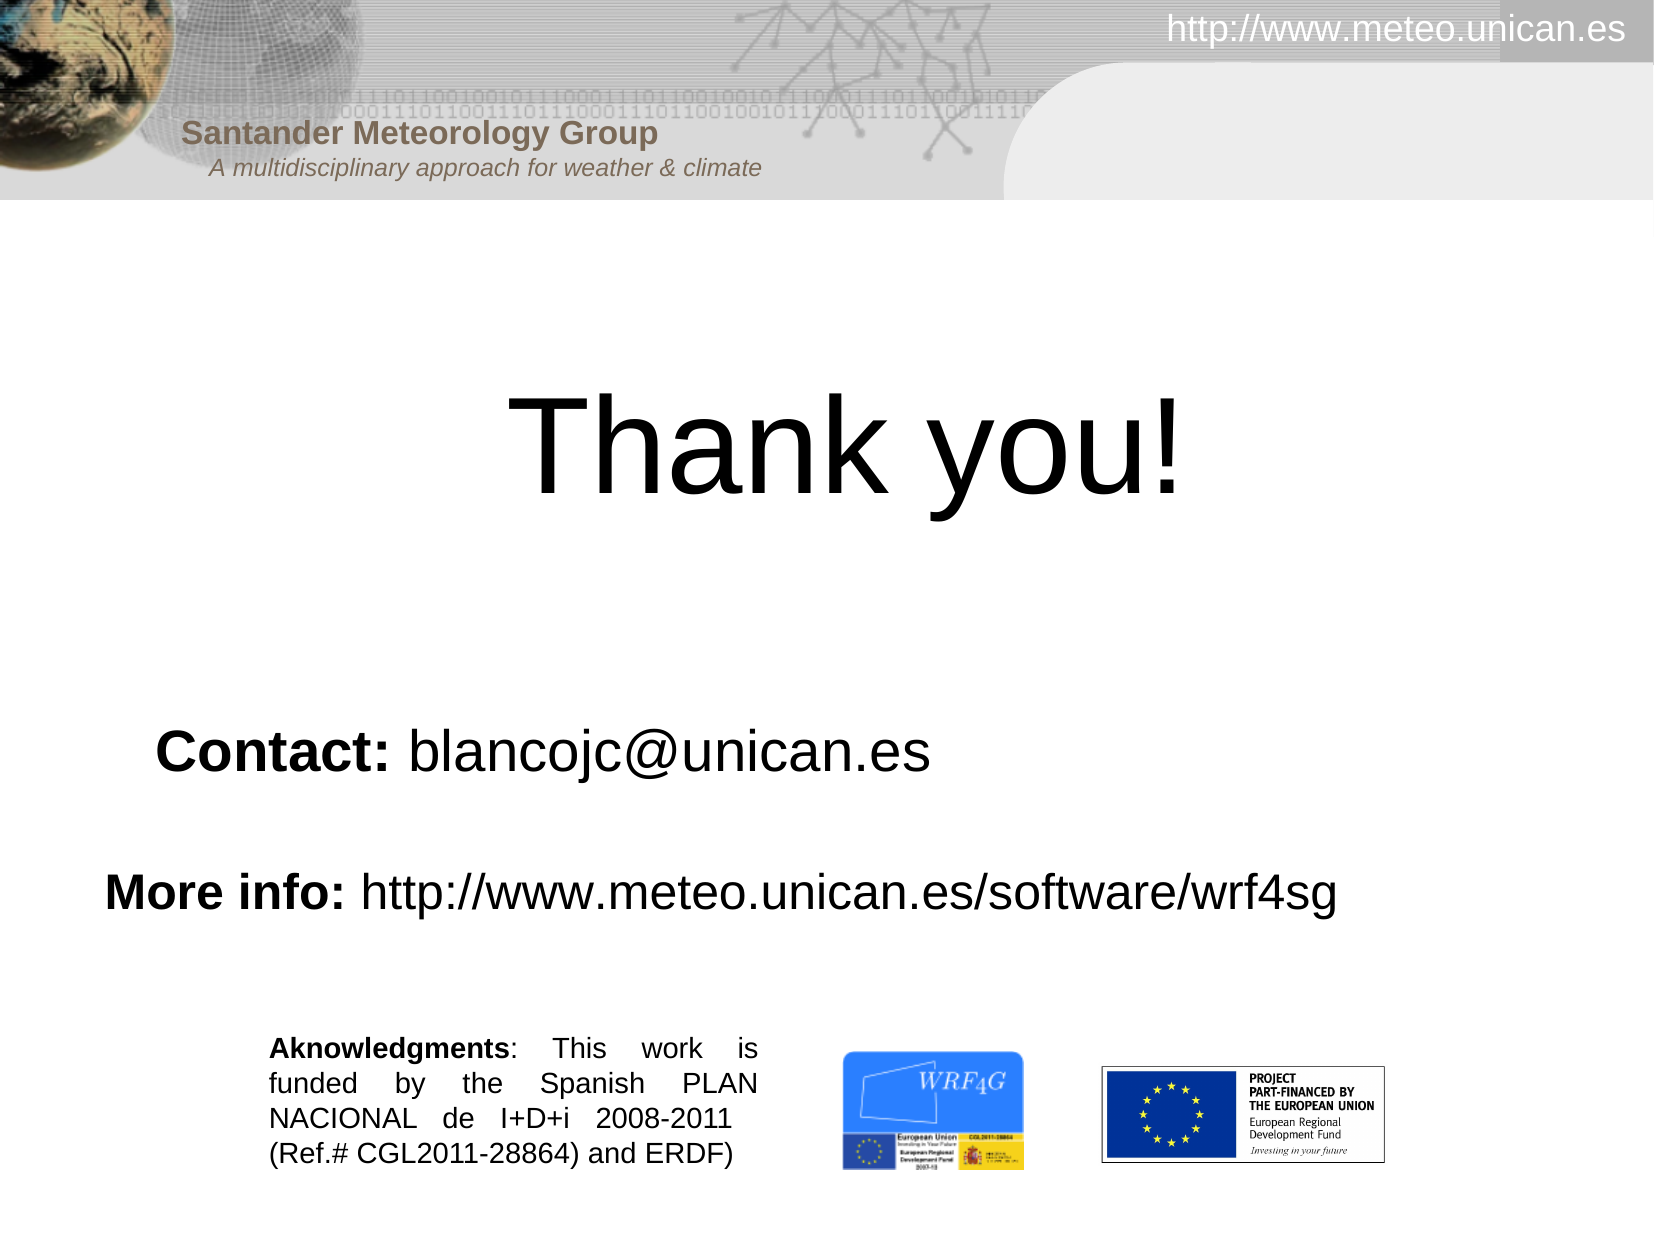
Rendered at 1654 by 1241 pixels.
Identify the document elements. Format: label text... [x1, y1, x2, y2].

text_box Thank you! [430, 342, 1263, 693]
picture [842, 1051, 1024, 1170]
text_box Contact: blancojc@unican.es More info: http://www.meteo.unican.es/software/wrf4sg [89, 693, 1607, 1011]
text_box Aknowledgments: This work is funded by the Spanish PLAN NACIONAL de I+D+i 2008-2011 (Ref.# CGL2011-28864) and ERDF) [253, 1021, 774, 1177]
picture [0, 0, 1500, 200]
picture [1098, 1062, 1388, 1166]
